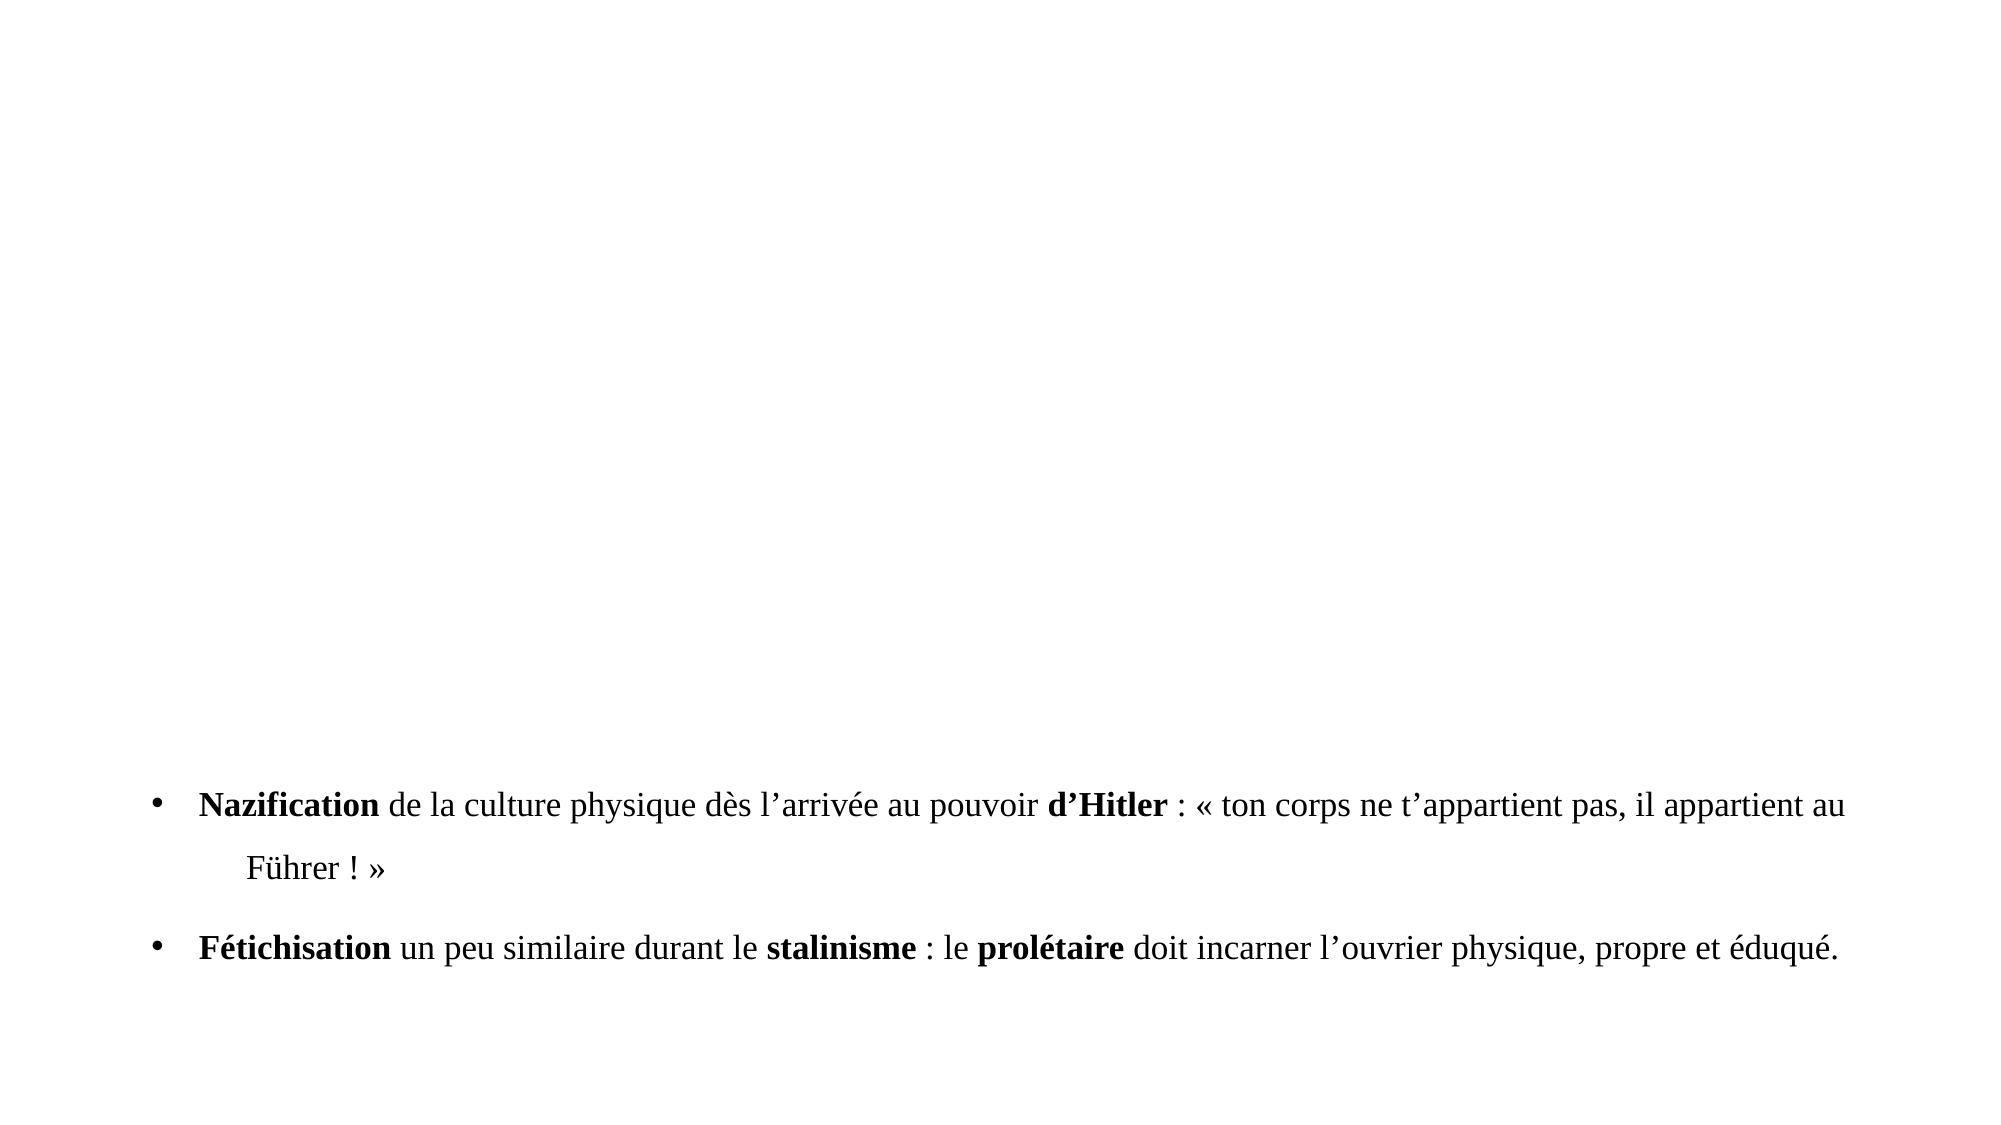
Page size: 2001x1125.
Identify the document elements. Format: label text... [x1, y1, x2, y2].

list Nazification de la culture physique dès l’arrivée au pouvoir d’Hitler : « ton corps ne t’appartient pas, il appartient au Führer ! » Fétichisation un peu similaire durant le stalinisme : le prolétaire doit incarner l’ouvrier physique, propre et éduqué. [55, 57, 1943, 1059]
